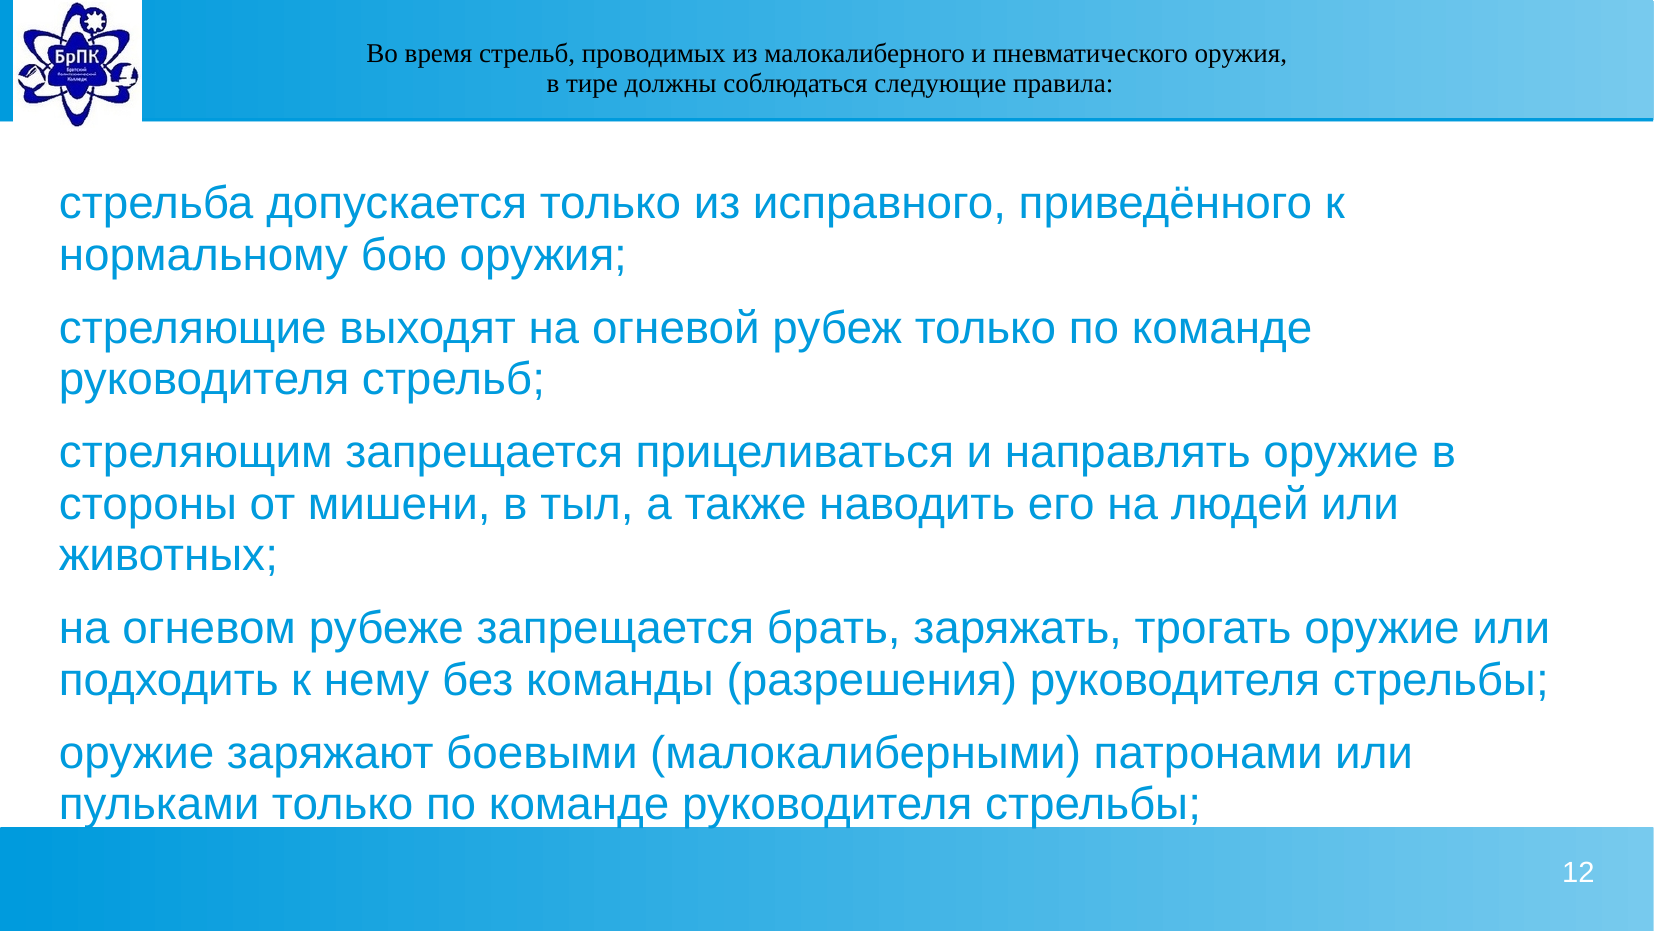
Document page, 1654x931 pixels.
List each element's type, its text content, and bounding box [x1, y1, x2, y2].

title Во время стрельб, проводимых из малокалиберного и пневматического оружия, в тире должны соблюдаться следующие правила: [142, 29, 1595, 108]
list стрельба допускается только из исправного, приведённого к нормальному бою оружия; стреляющие выходят на огневой рубеж только по команде руководителя стрельб; стреляющим запрещается прицеливаться и направлять оружие в стороны от мишени, в тыл, а также наводить его на людей или животных; на огневом рубеже запрещается брать, заряжать, трогать оружие или подходить к нему без команды (разрешения) руководителя стрельбы; оружие заряжают боевыми (малокалиберными) патронами или пульками только по команде руководителя стрельбы; [59, 177, 1595, 768]
picture [13, 0, 142, 128]
